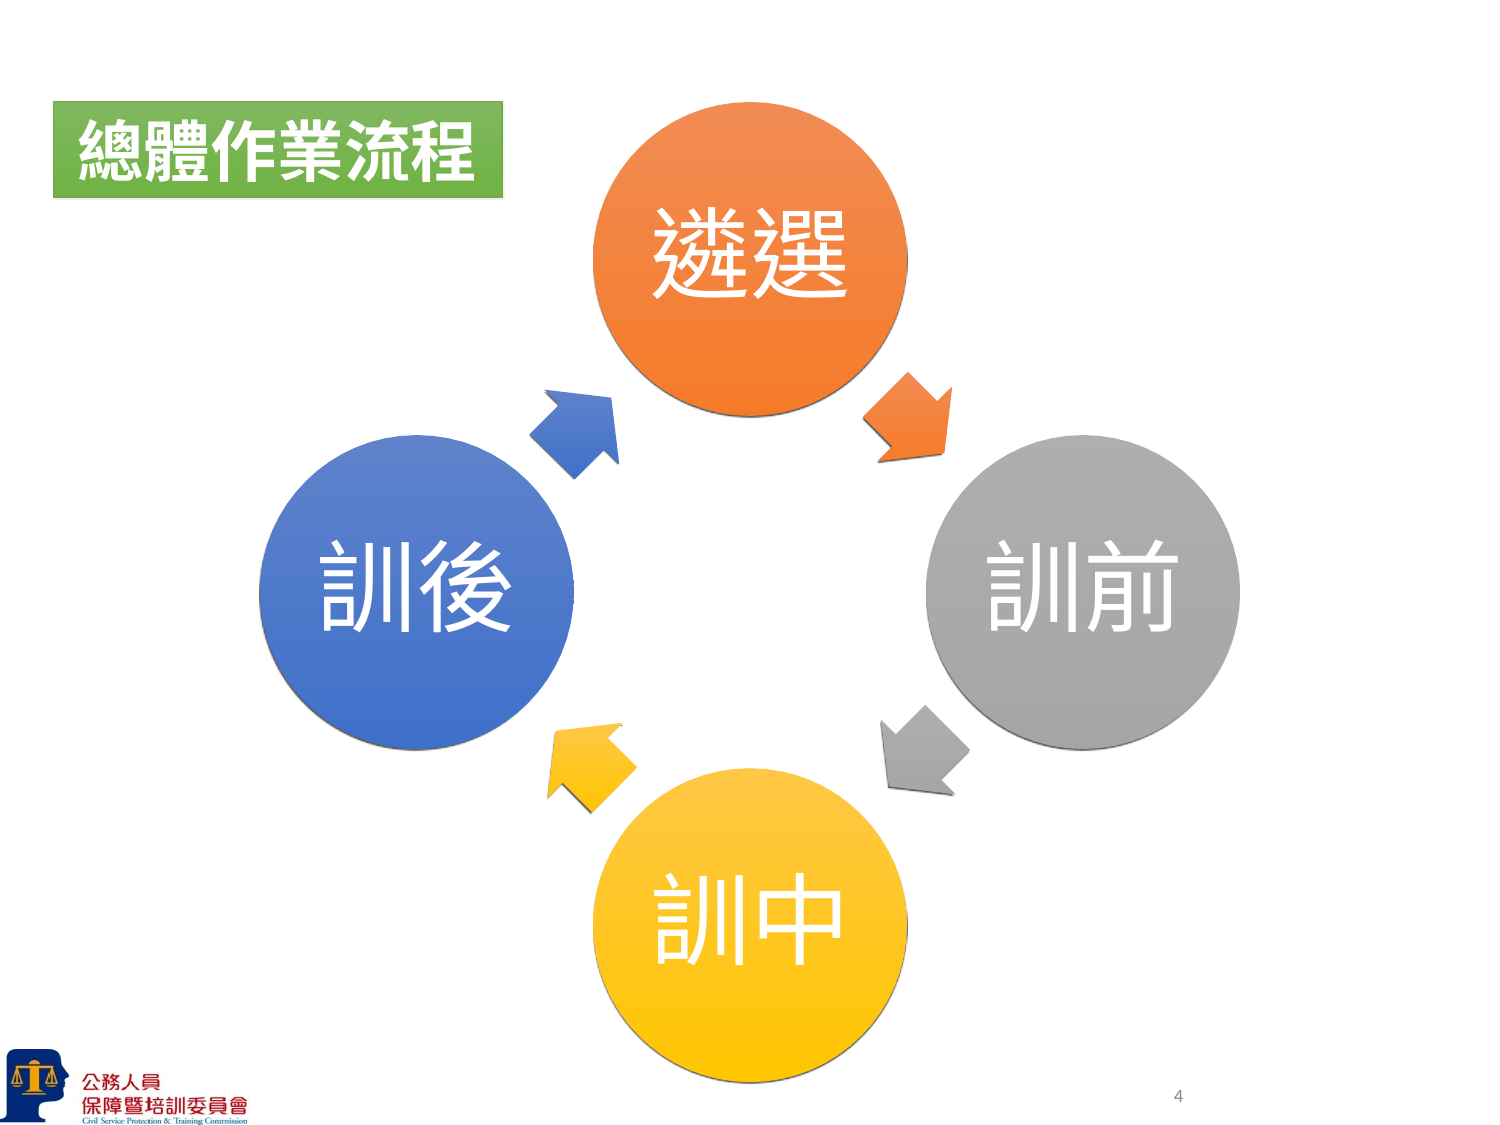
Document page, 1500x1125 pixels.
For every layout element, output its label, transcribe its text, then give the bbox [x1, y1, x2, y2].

text_box [529, 389, 620, 480]
text_box [880, 704, 971, 795]
text_box 訓中 [593, 768, 908, 1083]
text_box [547, 722, 638, 813]
text_box 遴選 [593, 101, 908, 416]
text_box 4 [1158, 1065, 1497, 1125]
text_box 訓前 [926, 435, 1241, 750]
text_box 訓後 [259, 435, 574, 750]
text_box [862, 371, 953, 462]
text_box 總體作業流程 [53, 101, 502, 198]
